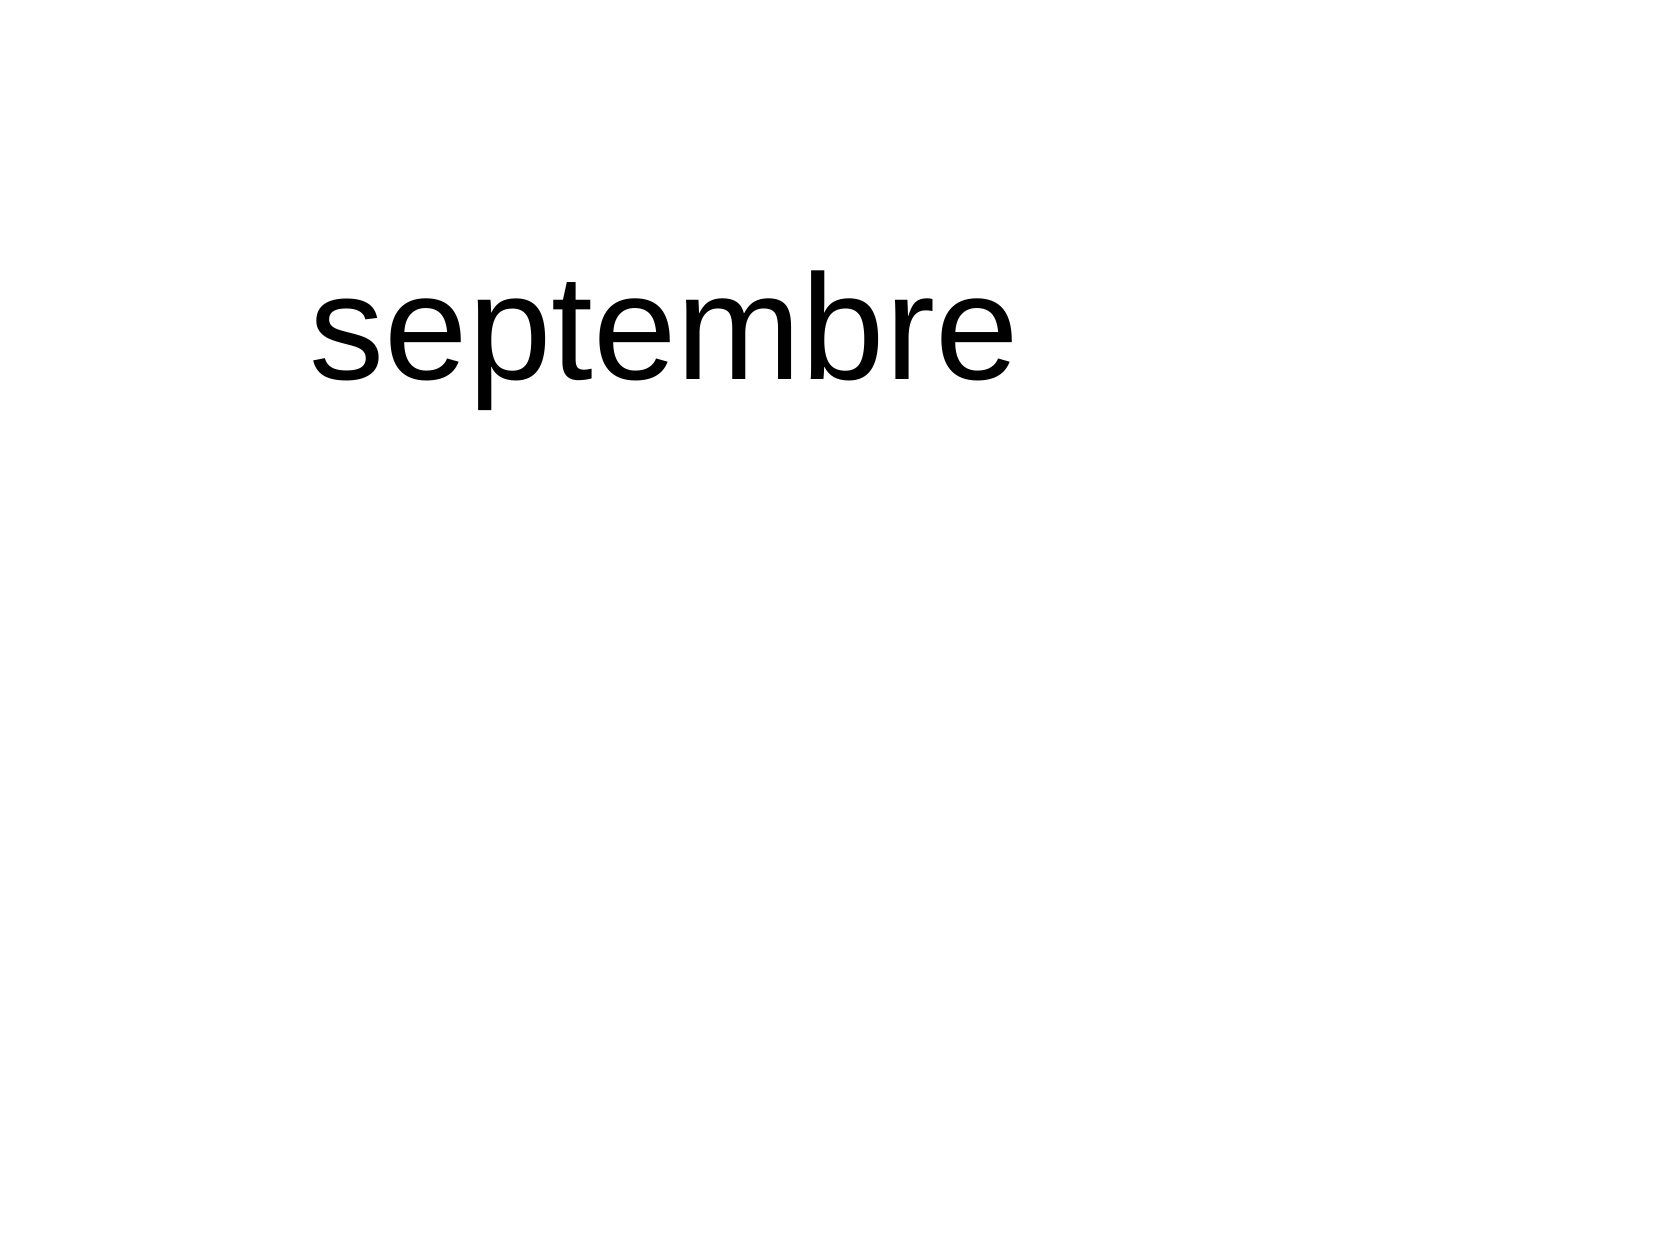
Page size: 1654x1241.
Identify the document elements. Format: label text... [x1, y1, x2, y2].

text_box septembre [295, 236, 1359, 419]
